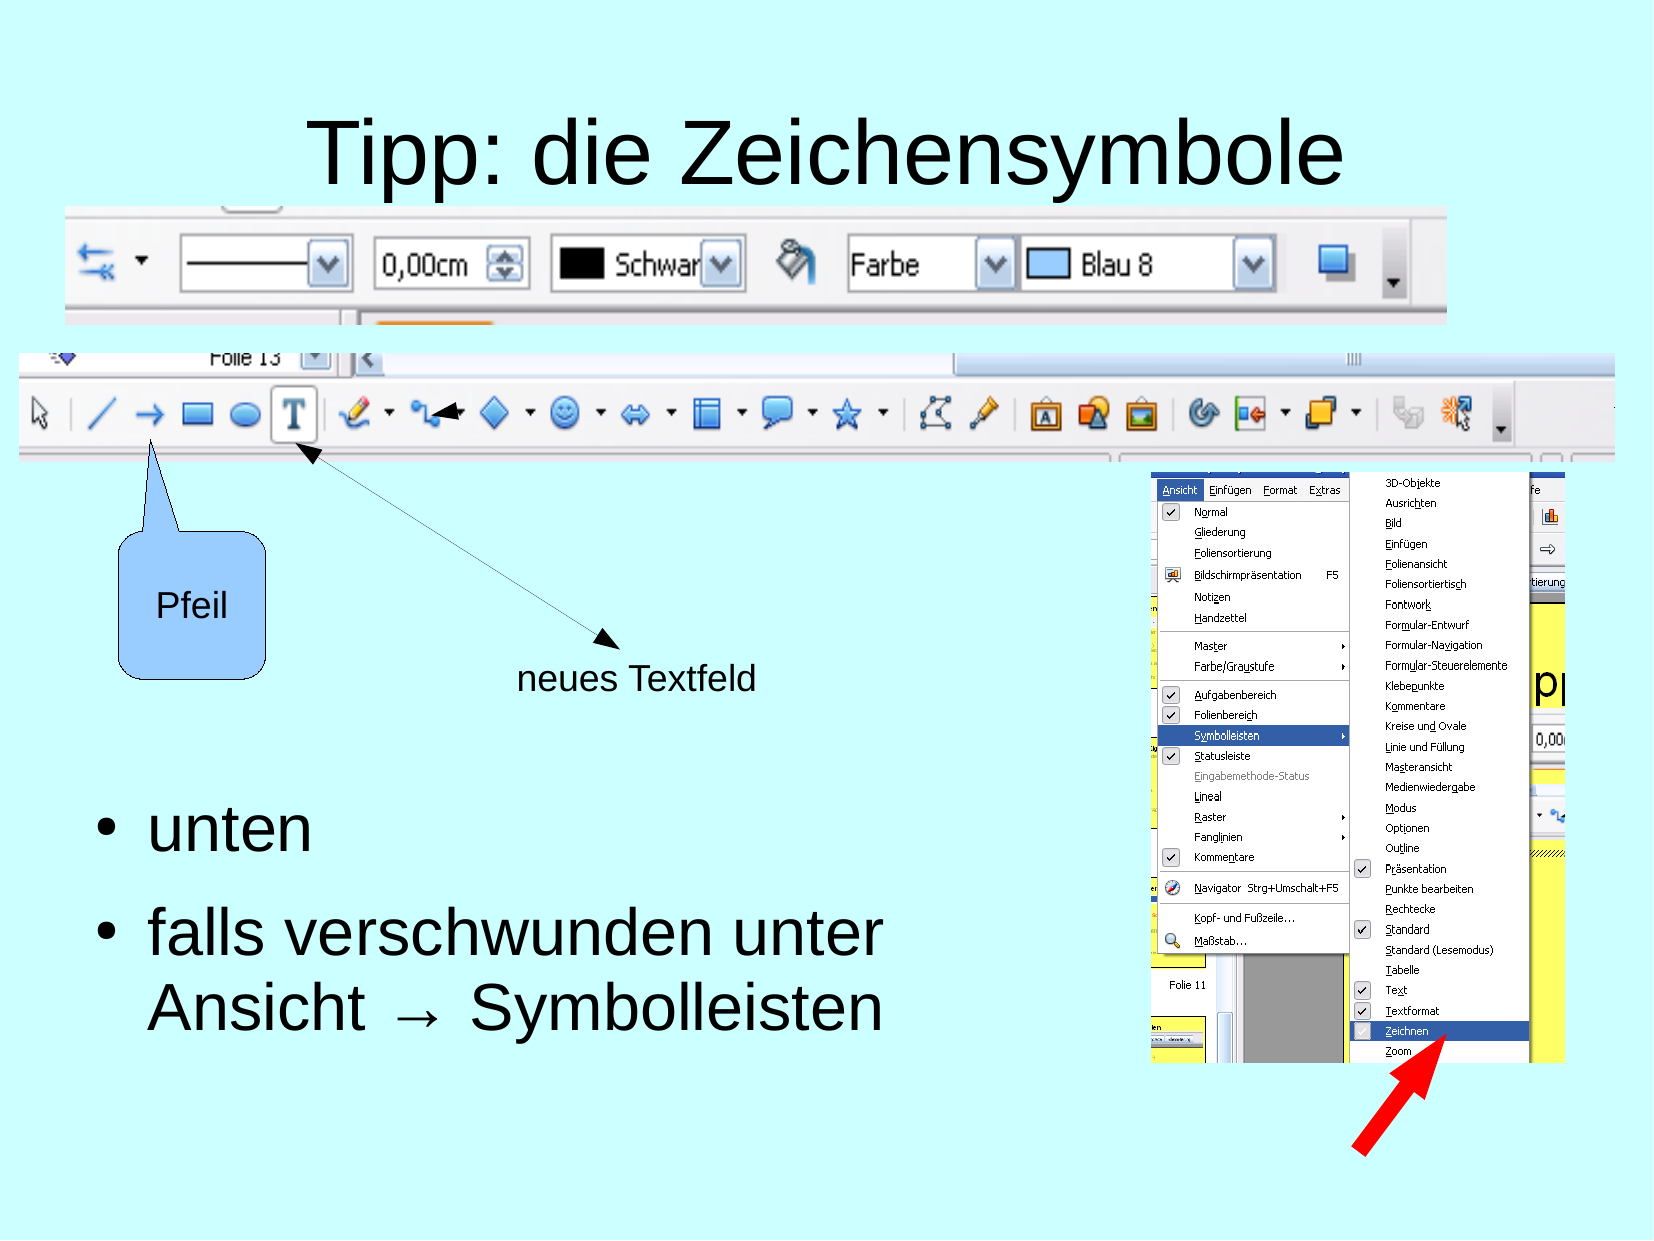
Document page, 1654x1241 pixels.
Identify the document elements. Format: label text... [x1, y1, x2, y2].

text_box neues Textfeld [501, 649, 827, 707]
title Tipp: die Zeichensymbole [82, 49, 1571, 257]
picture [65, 206, 1447, 325]
list unten falls verschwunden unter Ansicht → Symbolleisten [76, 790, 945, 1063]
picture [1151, 472, 1565, 1063]
text_box Pfeil [118, 439, 266, 680]
picture [19, 353, 1615, 462]
